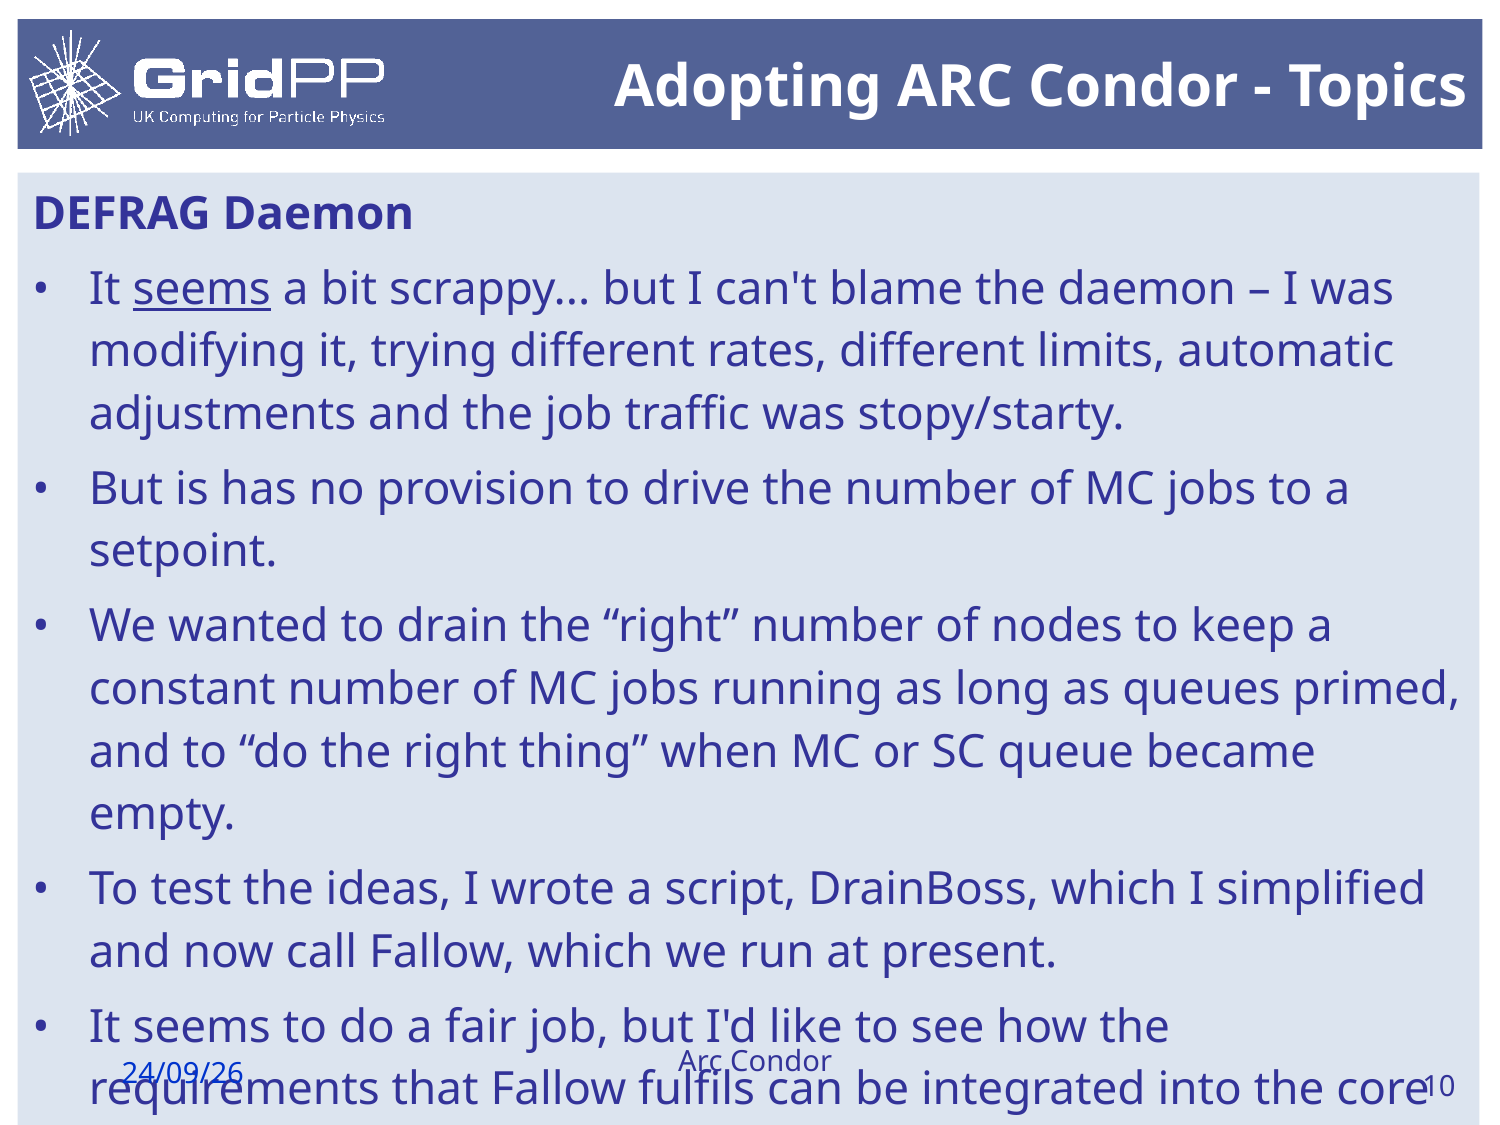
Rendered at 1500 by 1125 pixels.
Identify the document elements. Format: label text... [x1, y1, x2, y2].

title Adopting ARC Condor - Topics [513, 19, 1483, 149]
text_box 01/03/16 [29, 1046, 337, 1095]
list DEFRAG Daemon It seems a bit scrappy... but I can't blame the daemon – I was modifying it, trying different rates, different limits, automatic adjustments and the job traffic was stopy/starty. But is has no provision to drive the number of MC jobs to a setpoint. We wanted to drain the “right” number of nodes to keep a constant number of MC jobs running as long as queues primed, and to “do the right thing” when MC or SC queue became empty. To test the ideas, I wrote a script, DrainBoss, which I simplified and now call Fallow, which we run at present. It seems to do a fair job, but I'd like to see how the requirements that Fallow fulfils can be integrated into the core HTCondor toolkit, e.g. DEFRAG Daemon so the solution becomes general. [17, 172, 1480, 1050]
text_box Arc Condor [536, 1034, 975, 1094]
picture [29, 30, 384, 136]
text_box <number> [1388, 1059, 1471, 1094]
